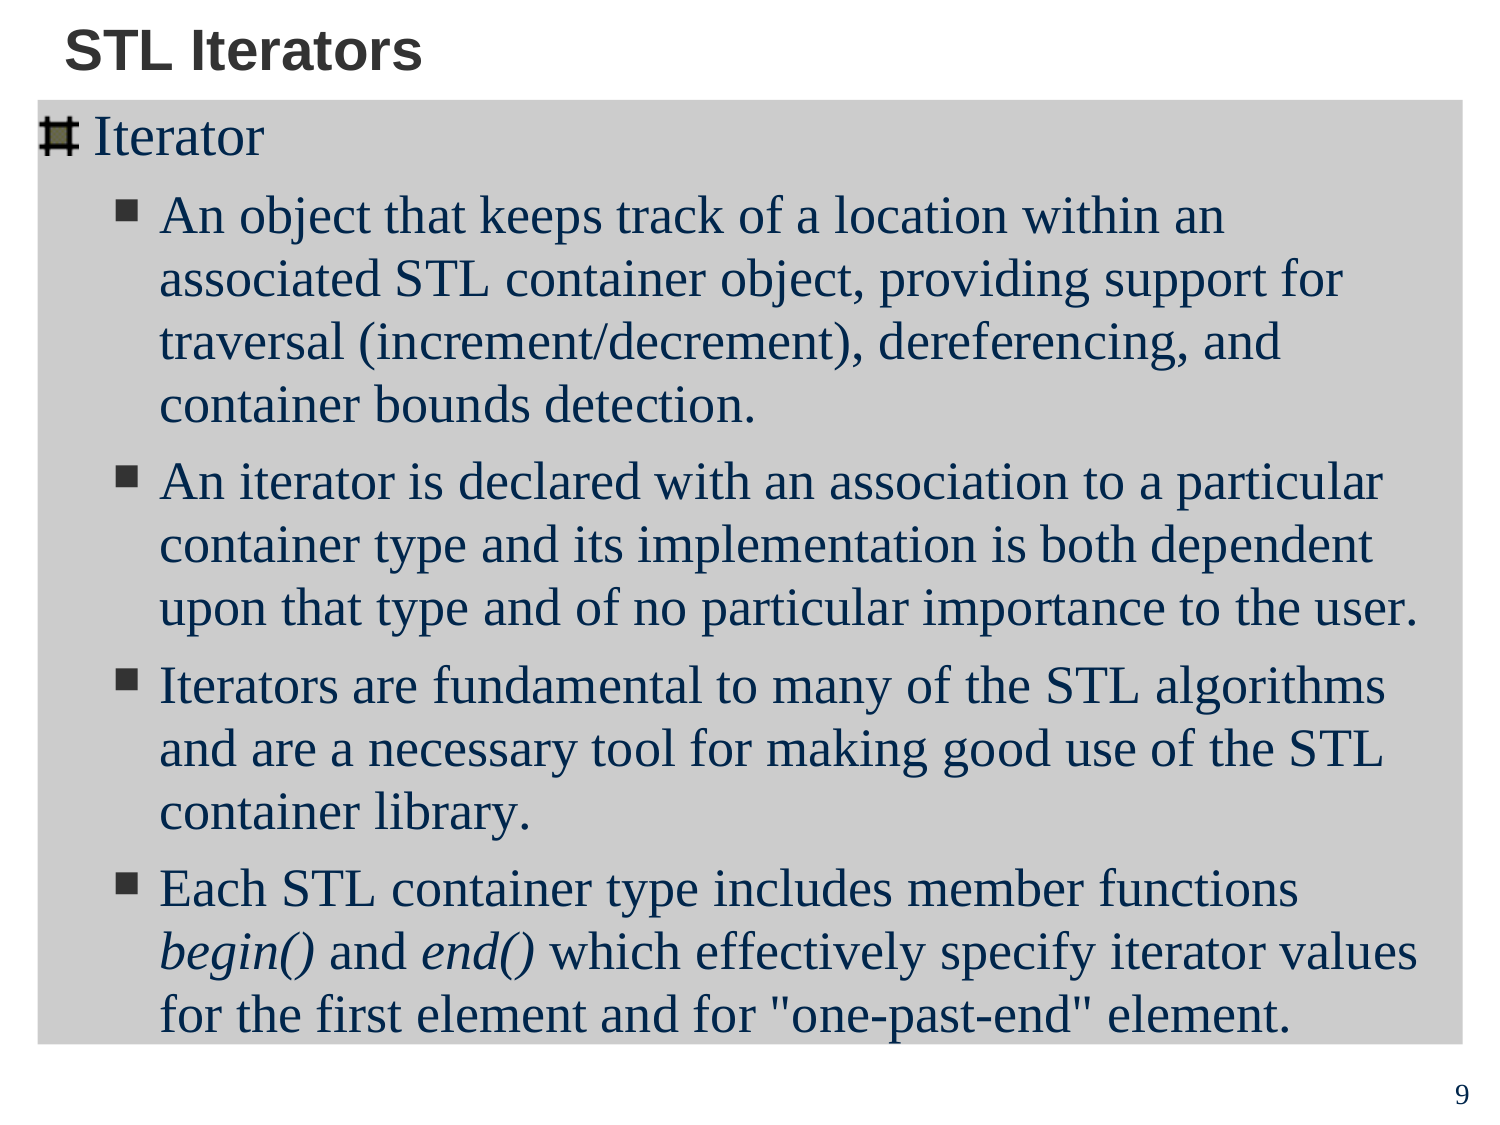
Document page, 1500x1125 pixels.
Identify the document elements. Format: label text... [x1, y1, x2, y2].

list Iterator An object that keeps track of a location within an associated STL container object, providing support for traversal (increment/decrement), dereferencing, and container bounds detection. An iterator is declared with an association to a particular container type and its implementation is both dependent upon that type and of no particular importance to the user. Iterators are fundamental to many of the STL algorithms and are a necessary tool for making good use of the STL container library. Each STL container type includes member functions begin() and end() which effectively specify iterator values for the first element and for "one-past-end" element. [37, 99, 1463, 1042]
title STL Iterators [50, 0, 1450, 91]
